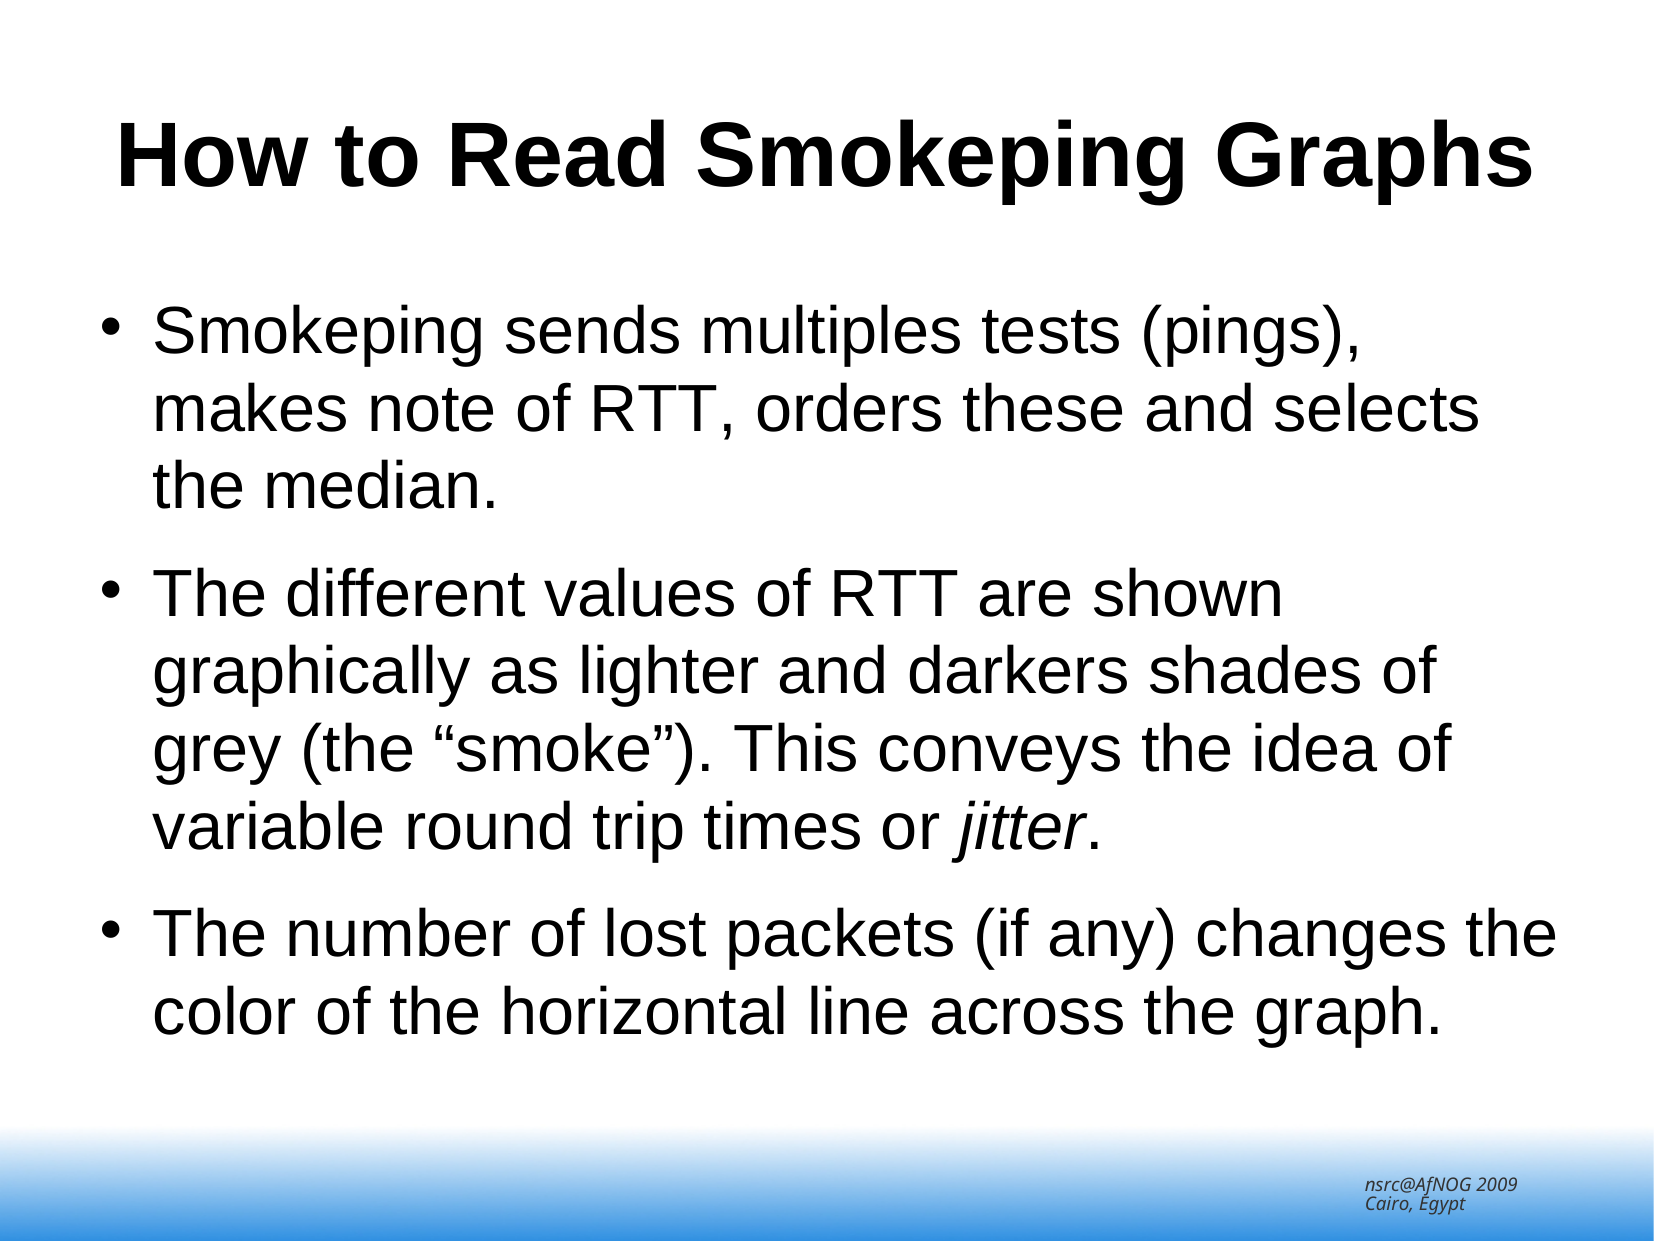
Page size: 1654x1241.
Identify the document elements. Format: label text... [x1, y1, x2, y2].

list Smokeping sends multiples tests (pings), makes note of RTT, orders these and selects the median. The different values of RTT are shown graphically as lighter and darkers shades of grey (the “smoke”). This conveys the idea of variable round trip times or jitter. The number of lost packets (if any) changes the color of the horizontal line across the graph. [82, 290, 1571, 1109]
title How to Read Smokeping Graphs [82, 49, 1571, 257]
picture [0, 1124, 1654, 1241]
